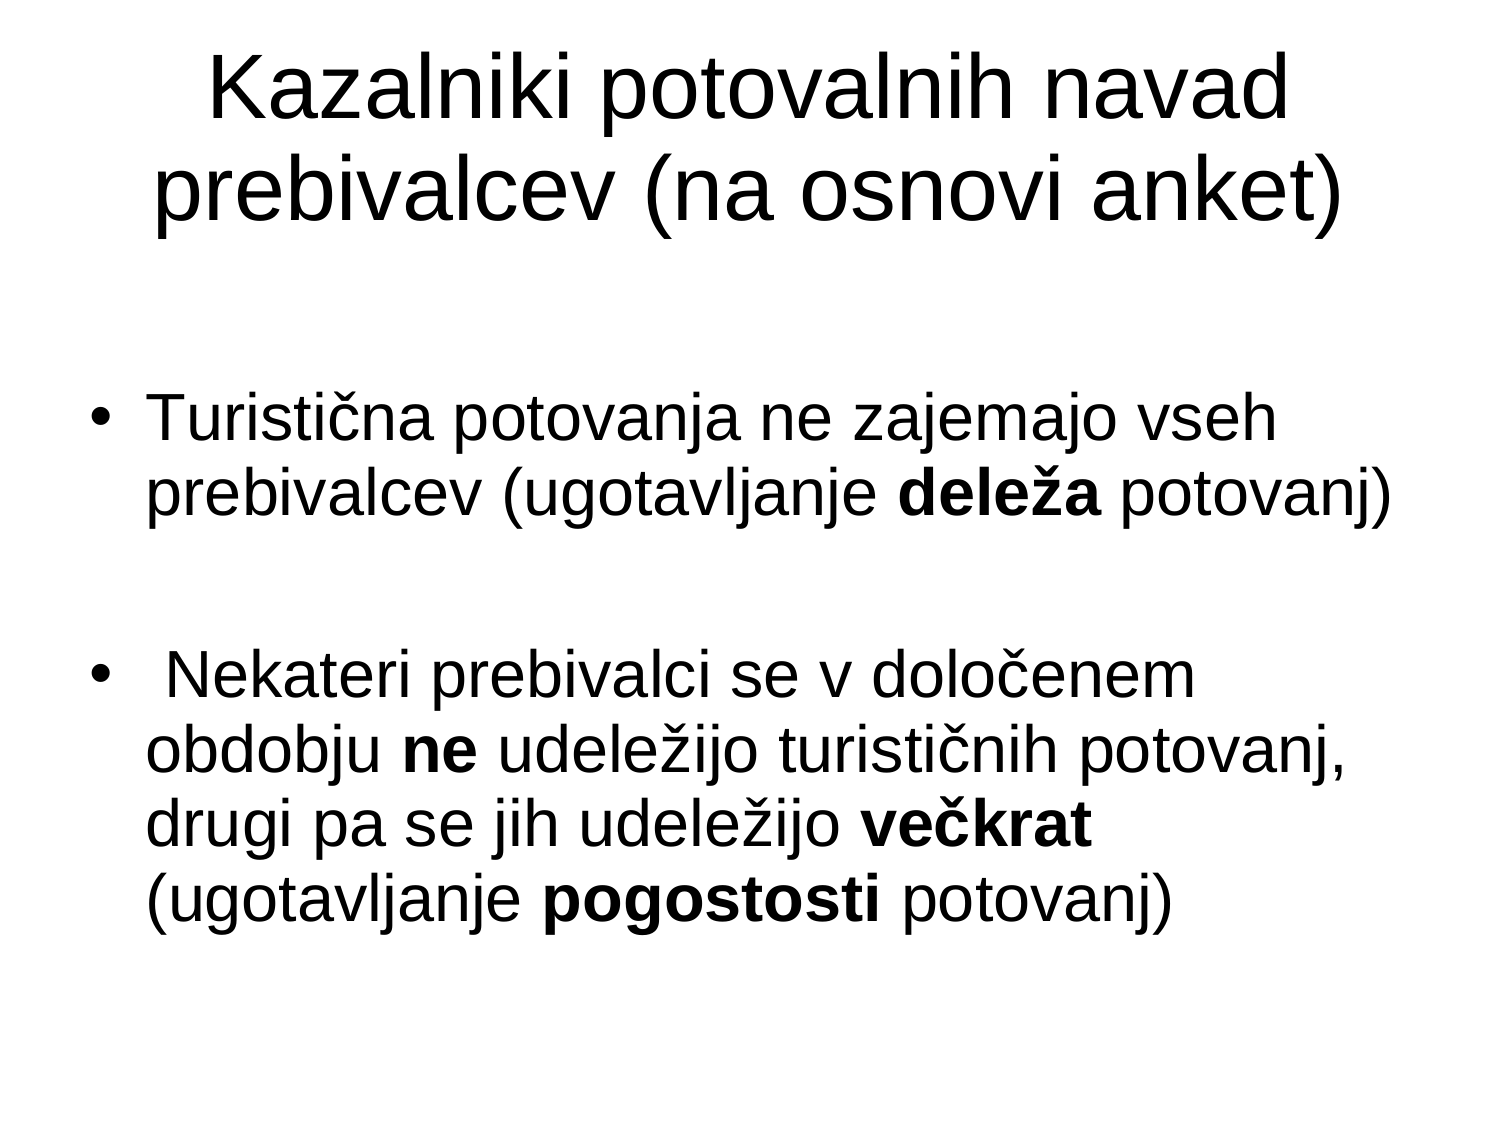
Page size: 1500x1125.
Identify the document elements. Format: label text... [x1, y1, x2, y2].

title Kazalniki potovalnih navad prebivalcev (na osnovi anket) [75, 21, 1425, 257]
list Turistična potovanja ne zajemajo vseh prebivalcev (ugotavljanje deleža potovanj) Nekateri prebivalci se v določenem obdobju ne udeležijo turističnih potovanj, drugi pa se jih udeležijo večkrat (ugotavljanje pogostosti potovanj) [75, 373, 1425, 1005]
